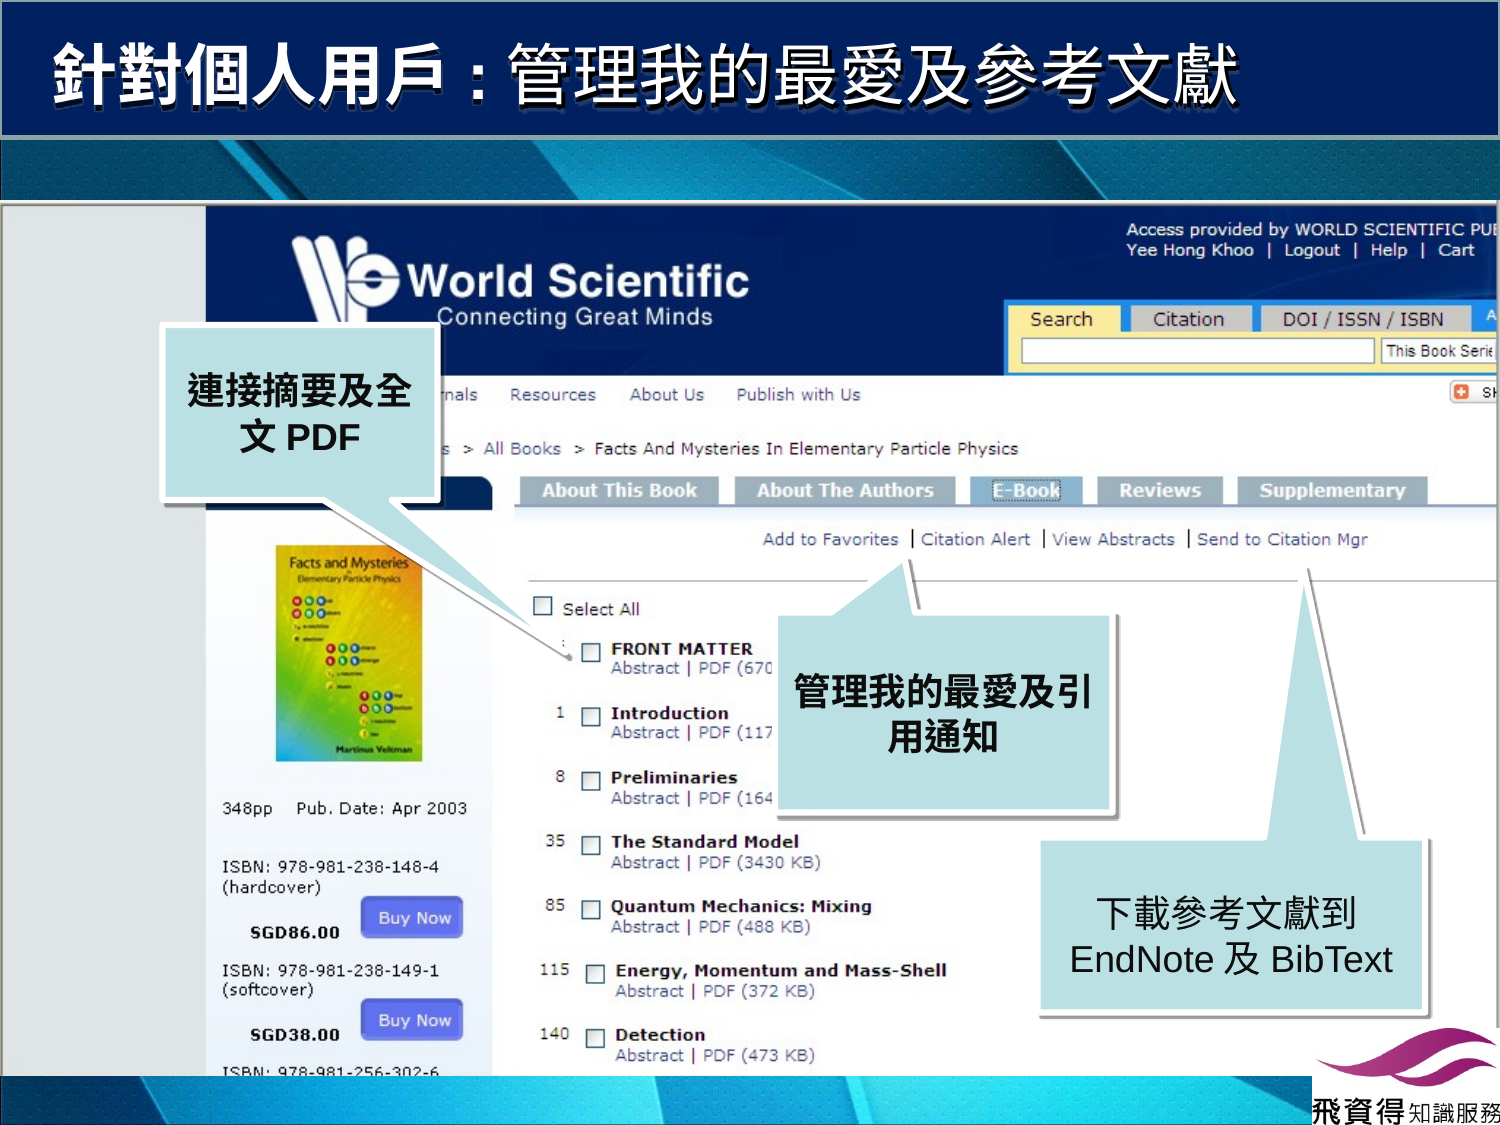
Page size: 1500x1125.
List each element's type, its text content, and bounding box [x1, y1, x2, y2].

text_box 針對個人用戶:管理我的最愛及參考文獻 [35, 25, 1288, 122]
picture [0, 200, 1500, 1125]
text_box [1319, 637, 1351, 698]
text_box 下載參考文獻到EndNote及BibText [1037, 566, 1426, 1013]
text_box [0, 0, 1500, 138]
text_box 管理我的最愛及引用通知 [774, 557, 1113, 813]
text_box [1113, 637, 1292, 698]
text_box 連接摘要及全文PDF [162, 324, 566, 653]
